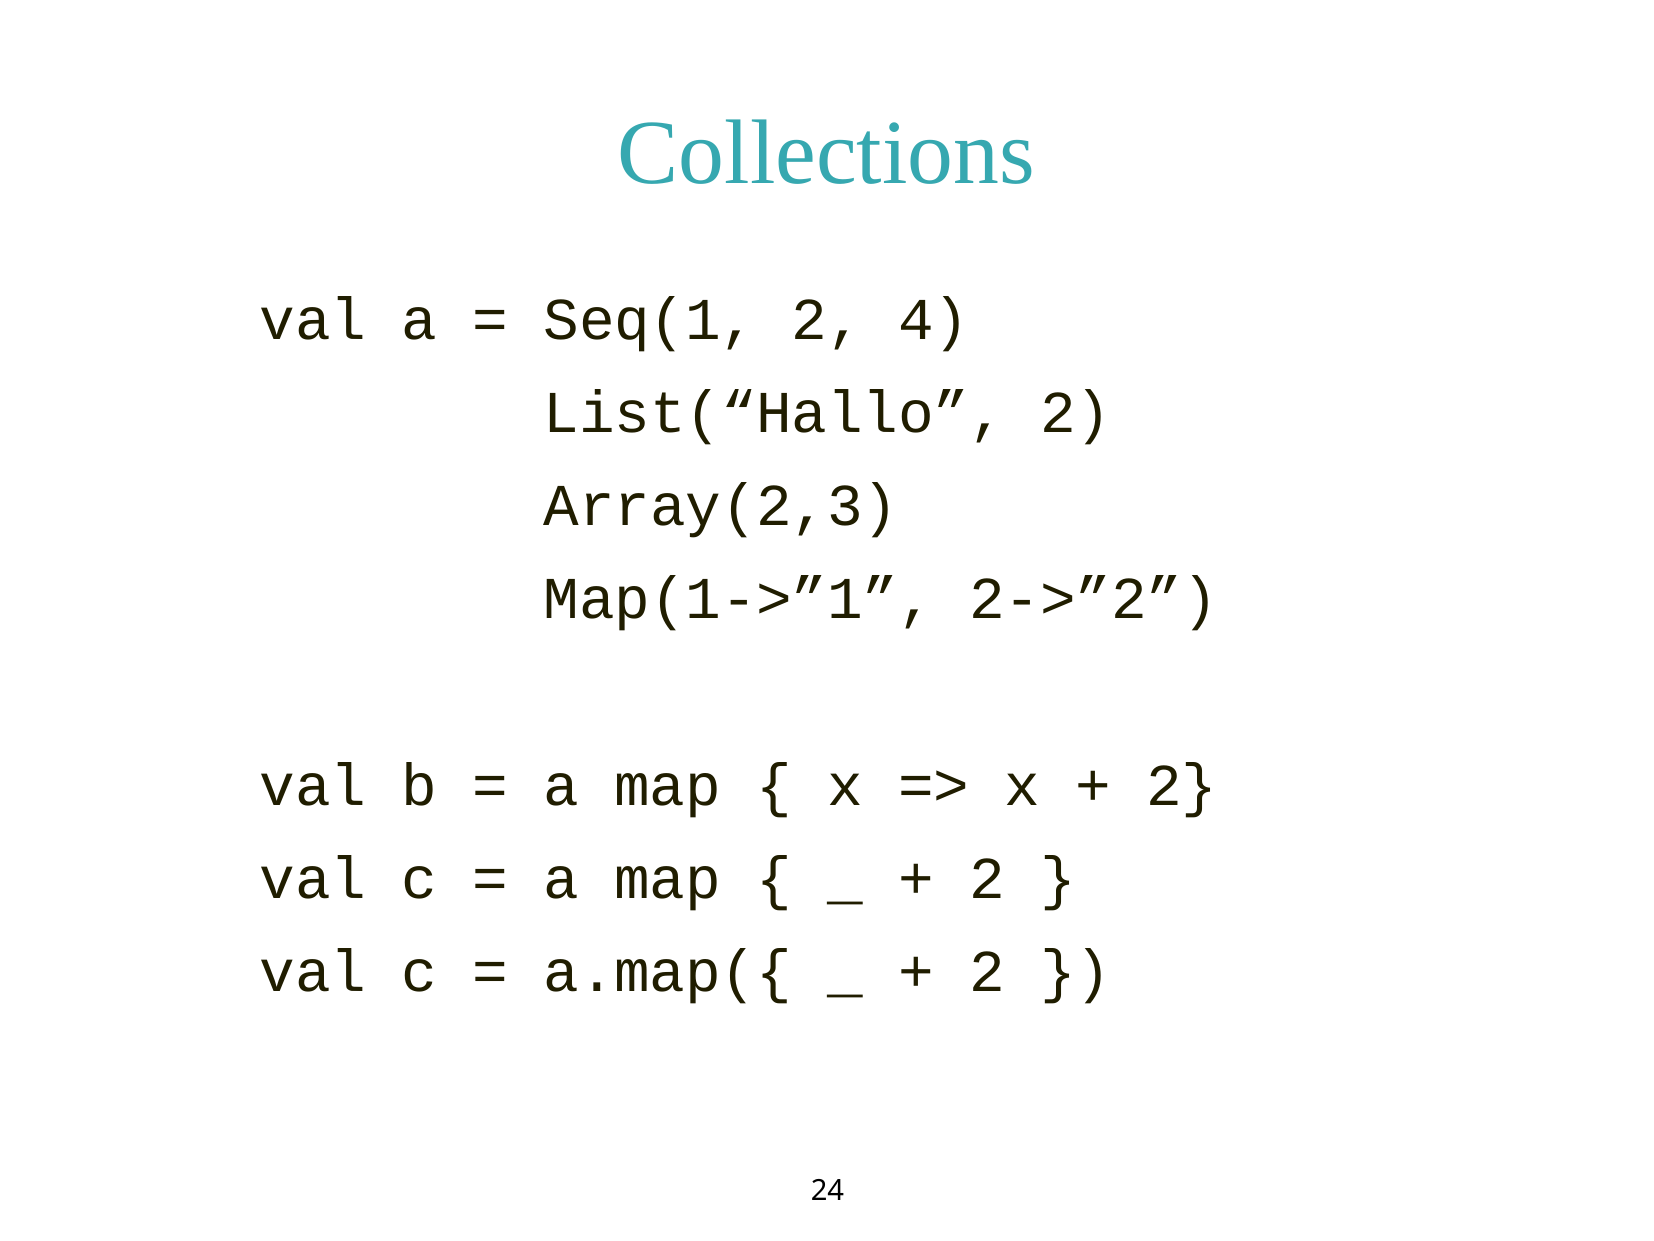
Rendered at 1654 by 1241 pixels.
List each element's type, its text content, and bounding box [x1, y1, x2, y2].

title Collections [82, 49, 1571, 257]
list val a = Seq(1, 2, 4) List(“Hallo”, 2) Array(2,3) Map(1->”1”, 2->”2”) val b = a map { x => x + 2} val c = a map { _ + 2 } val c = a.map({ _ + 2 }) [259, 290, 1571, 1010]
